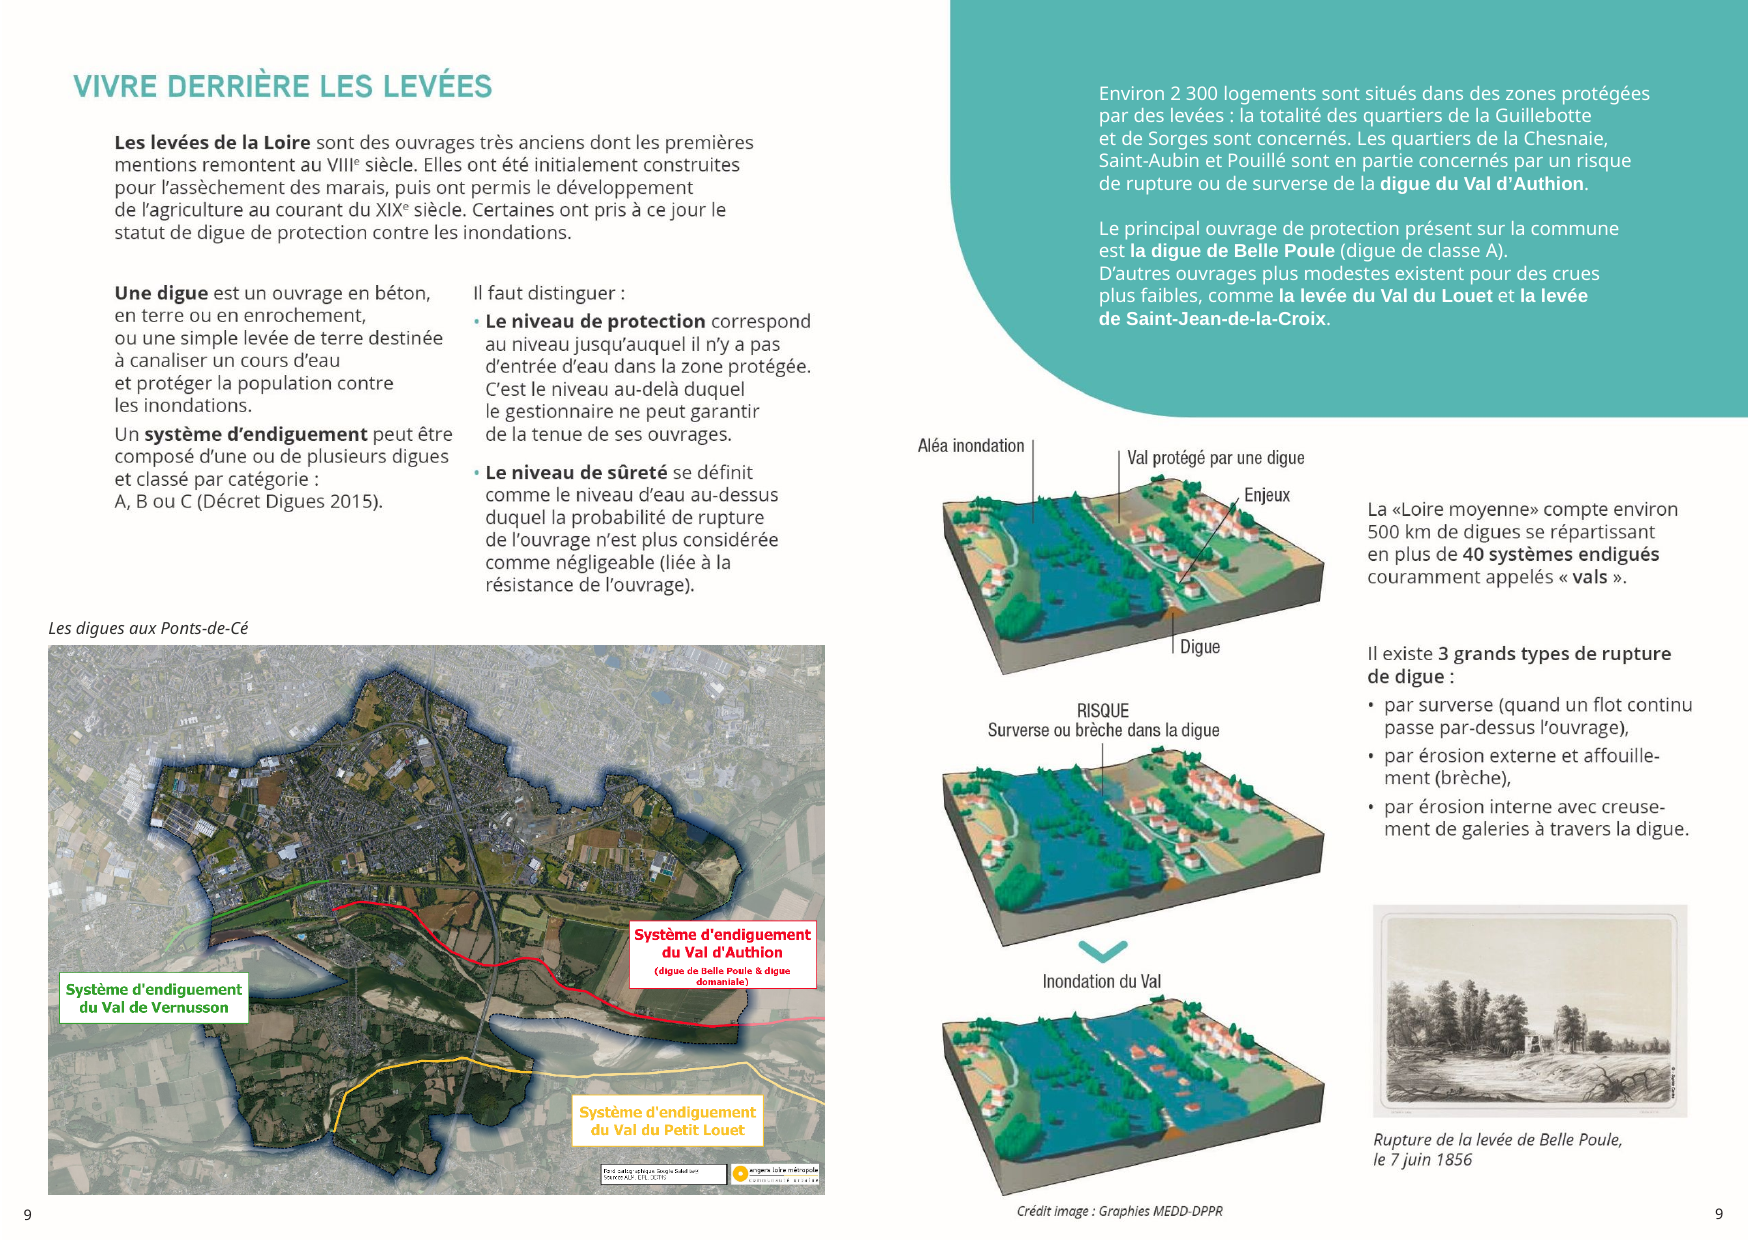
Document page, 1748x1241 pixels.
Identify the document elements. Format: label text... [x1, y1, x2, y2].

text_box Environ 2 300 logements sont situés dans des zones protégées par des levées : la totalité des quartiers de la Guillebotte et de Sorges sont concernés. Les quartiers de la Chesnaie, Saint-Aubin et Pouillé sont en partie concernés par un risque de rupture ou de surverse de la digue du Val d’Authion. Le principal ouvrage de protection présent sur la commune est la digue de Belle Poule (digue de classe A). D’autres ouvrages plus modestes existent pour des crues plus faibles, comme la levée du Val du Louet et la levée de Saint-Jean-de-la-Croix. [1098, 79, 1666, 329]
picture [2, 0, 1748, 1241]
text_box <numéro> [1691, 1204, 1724, 1225]
text_box Les digues aux Ponts-de-Cé [48, 615, 411, 638]
text_box <numéro> [17, 1205, 62, 1226]
